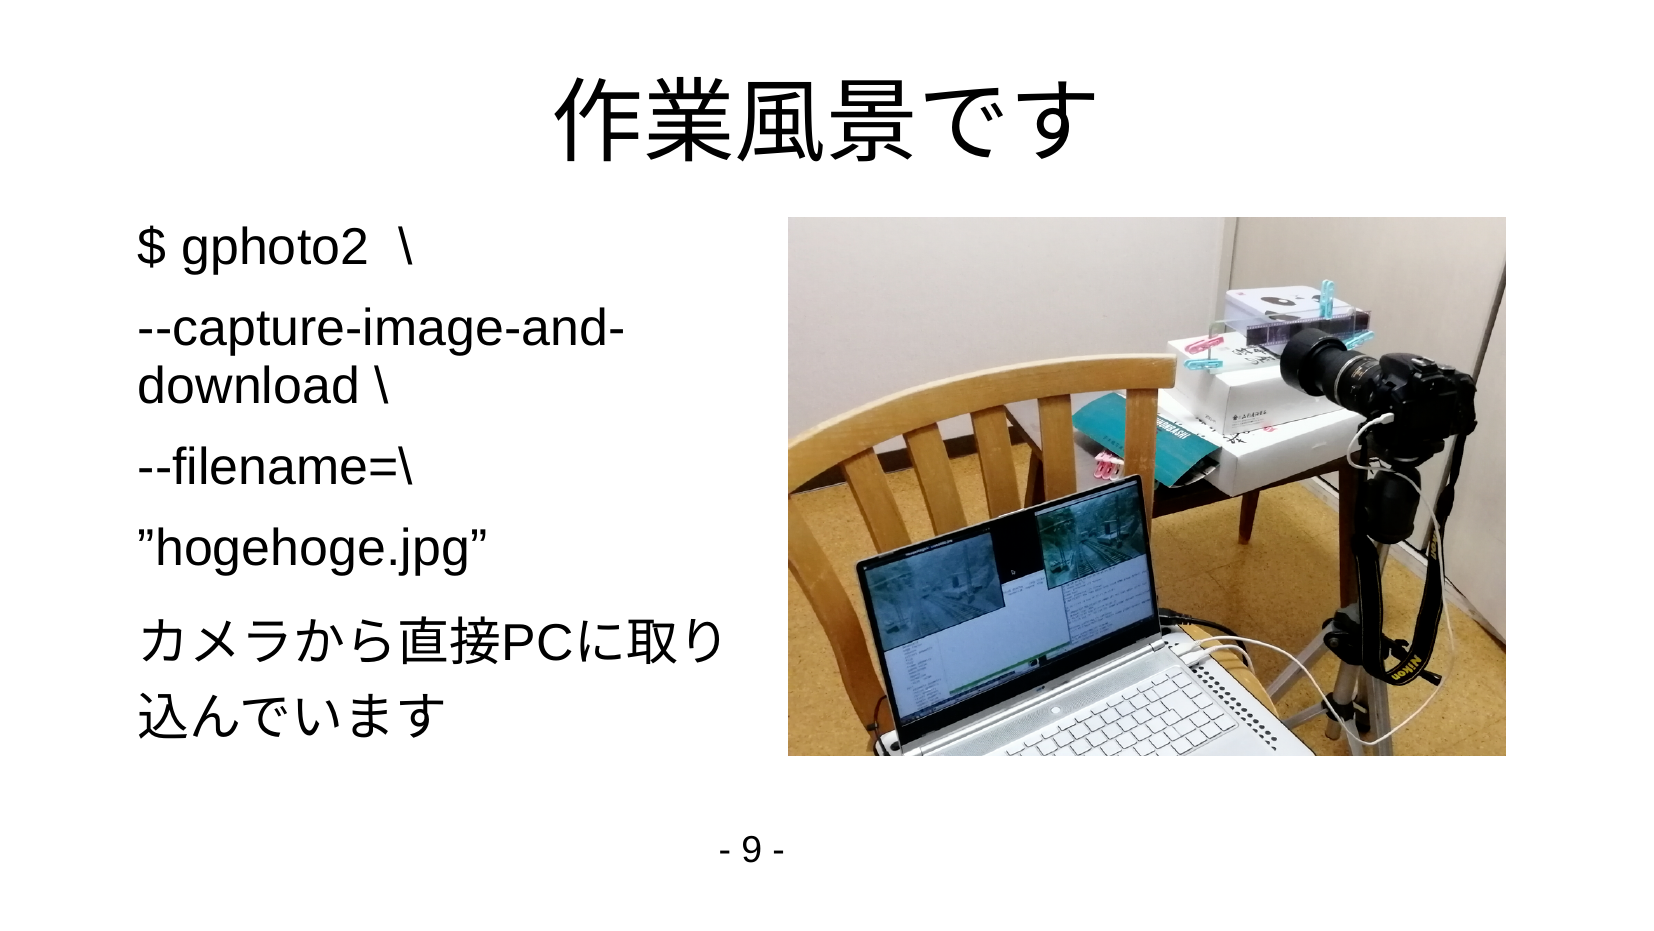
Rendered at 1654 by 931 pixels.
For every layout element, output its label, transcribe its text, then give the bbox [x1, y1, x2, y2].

picture [788, 217, 1506, 756]
text_box - <番号> - [728, 821, 926, 892]
title 作業風景です [82, 37, 1571, 193]
list $ gphoto2 \ --capture-image-and-download \ --filename=\ ”hogehoge.jpg” カメラから直接PCに取り込んでいます [82, 217, 739, 758]
